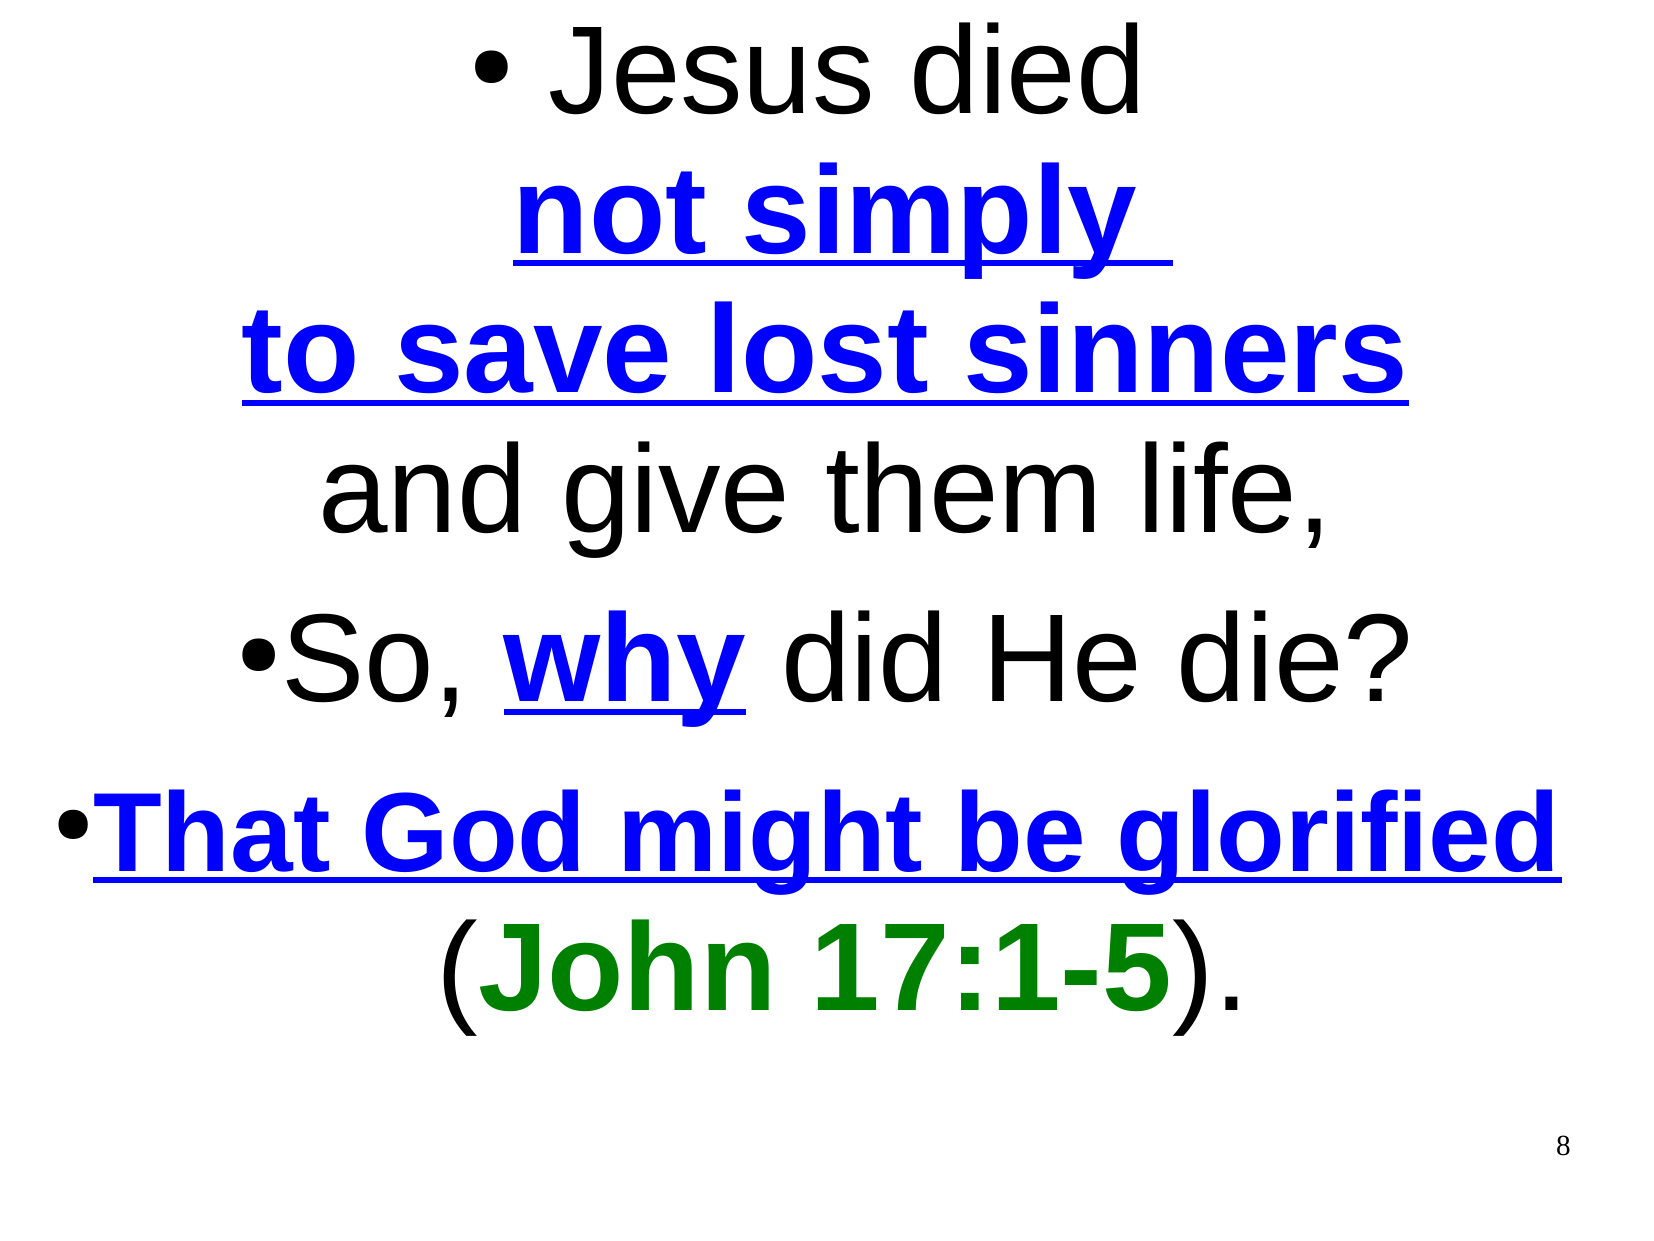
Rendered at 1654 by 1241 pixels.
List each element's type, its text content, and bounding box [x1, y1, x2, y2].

list Jesus died not simply to save lost sinners and give them life, So, why did He die? That God might be glorified (John 17:1-5). [0, 0, 1651, 1241]
